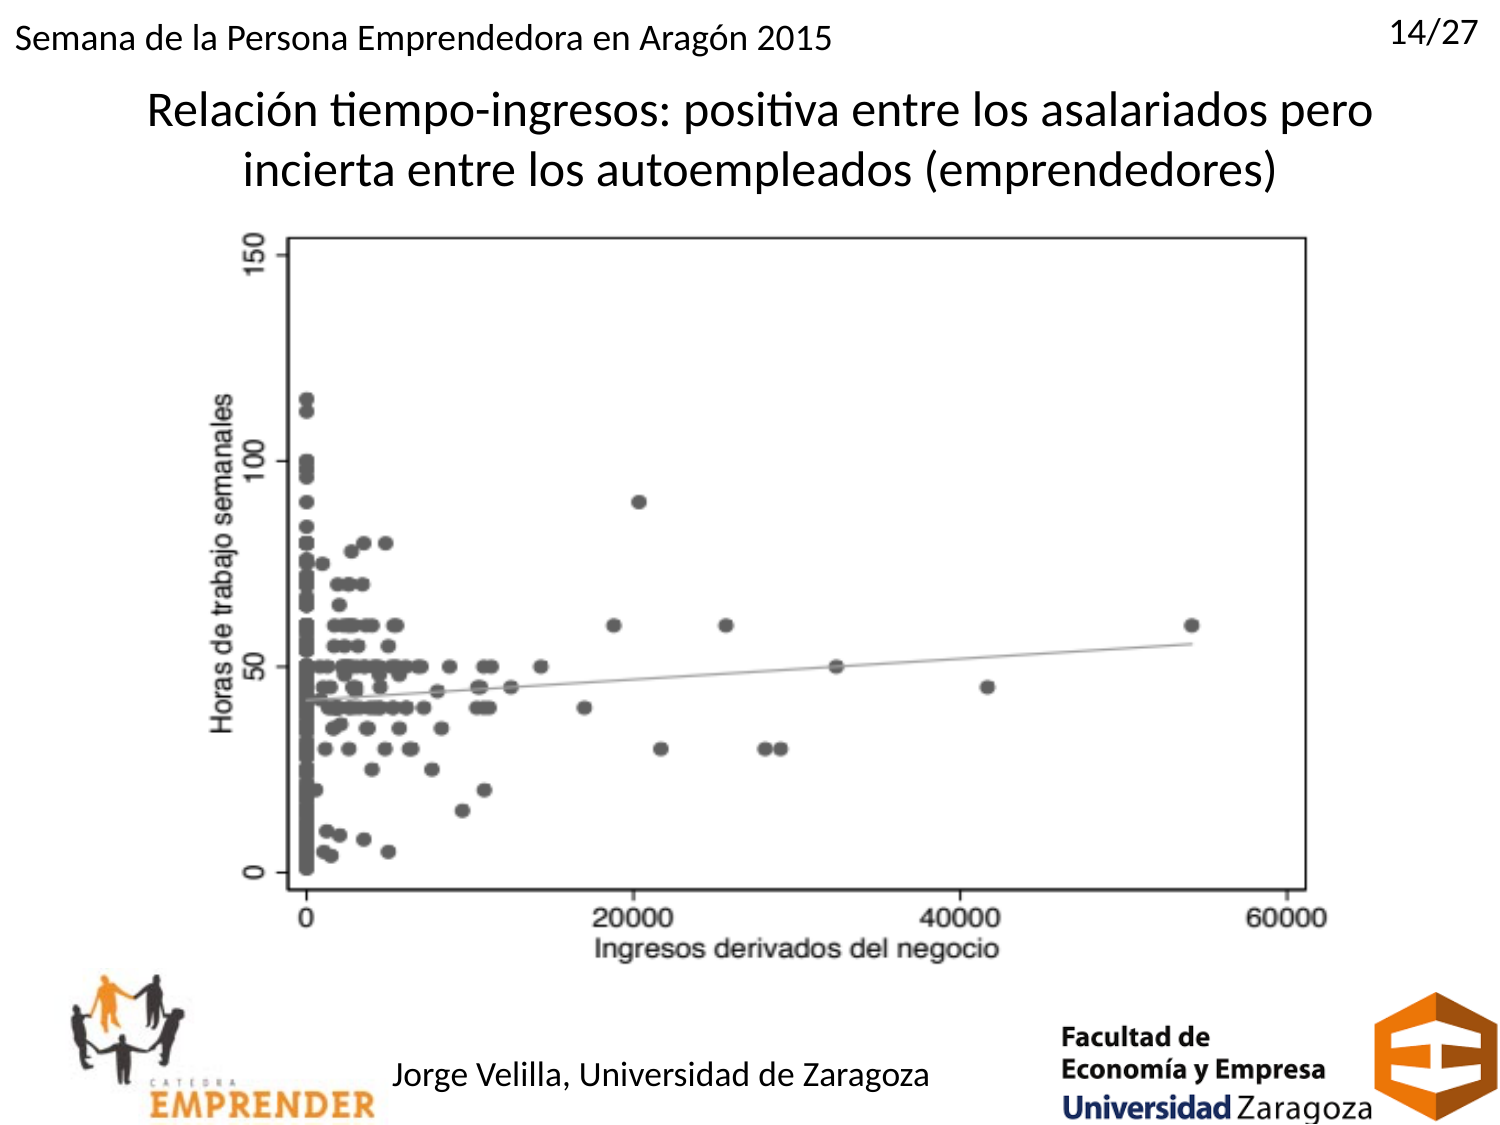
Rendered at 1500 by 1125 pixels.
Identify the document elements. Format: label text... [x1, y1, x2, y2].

slide_number <número>/27 [1373, 0, 1500, 57]
text_box Semana de la Persona Emprendedora en Aragón 2015 [0, 5, 857, 66]
picture [0, 211, 1500, 1125]
list Relación tiempo-ingresos: positiva entre los asalariados pero incierta entre los autoempleados (emprendedores) [75, 68, 1447, 727]
text_box Jorge Velilla, Universidad de Zaragoza [377, 1043, 946, 1101]
